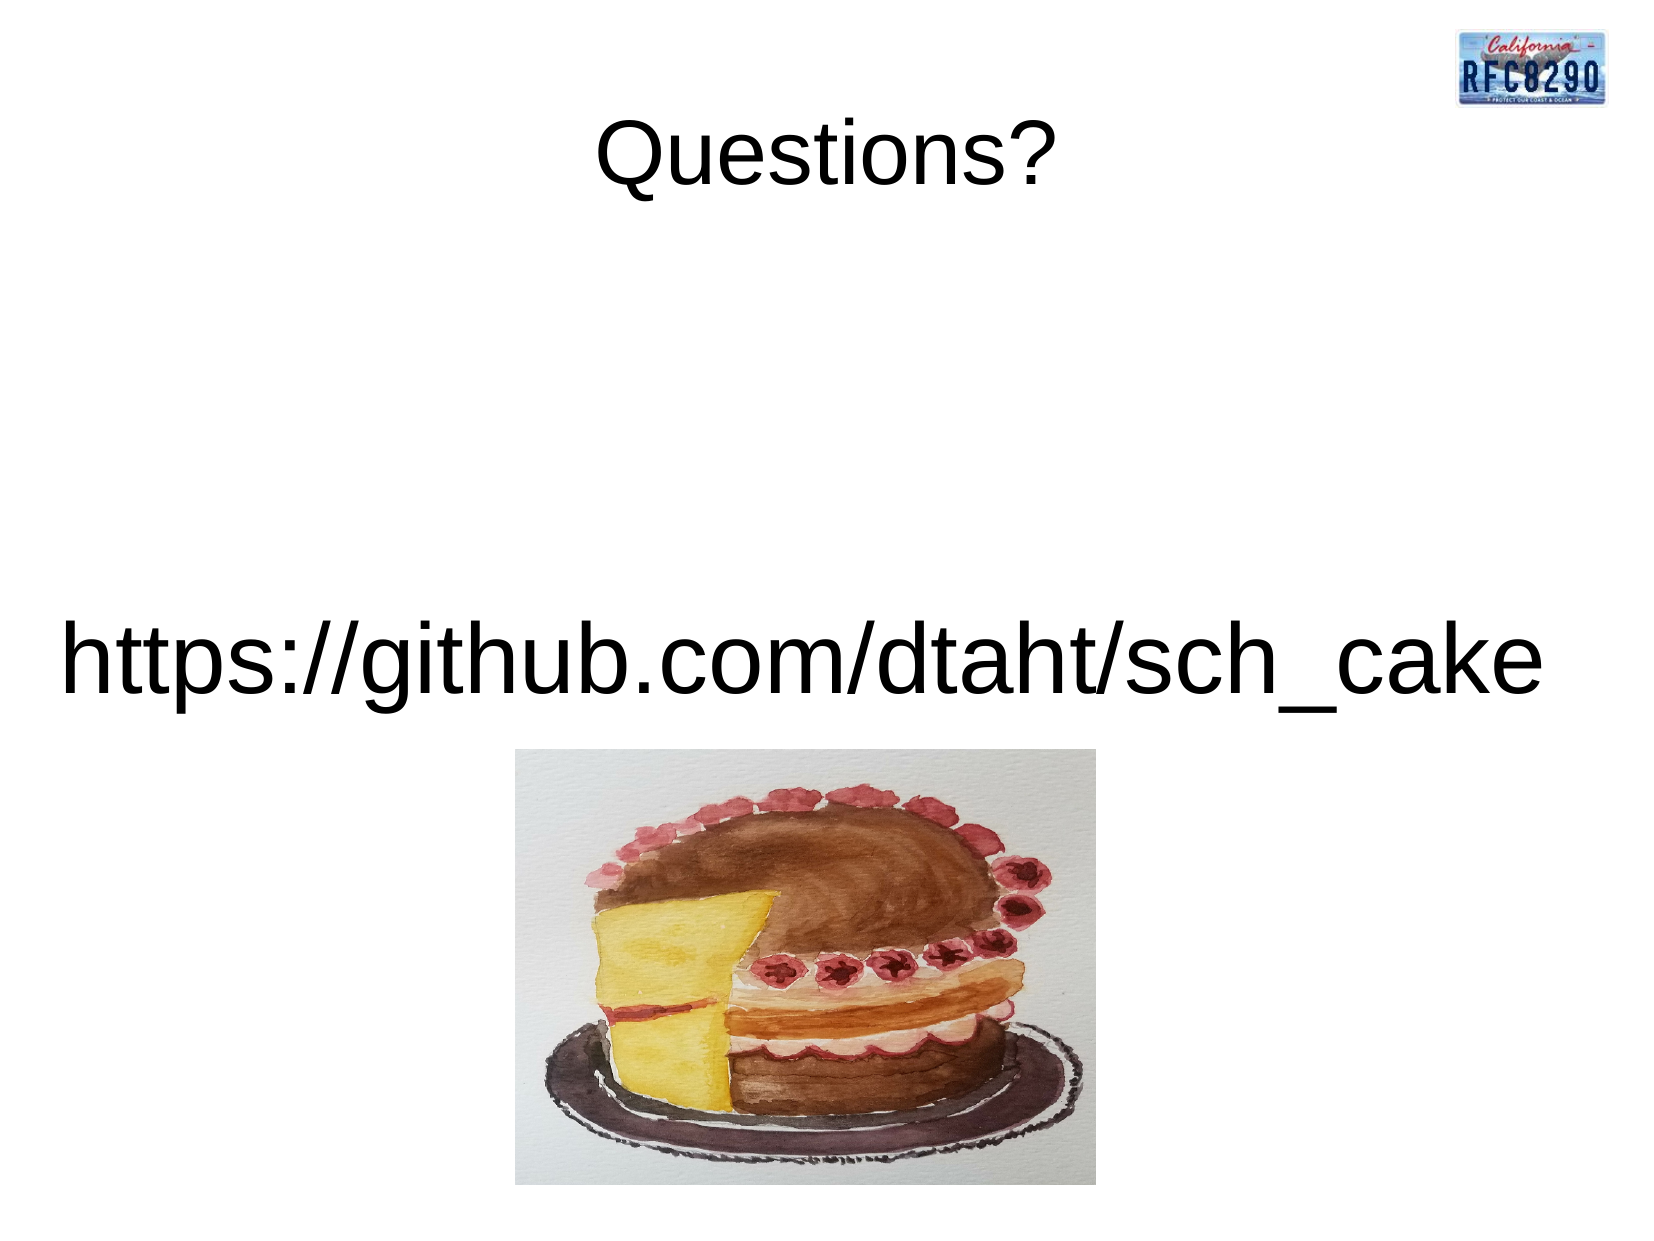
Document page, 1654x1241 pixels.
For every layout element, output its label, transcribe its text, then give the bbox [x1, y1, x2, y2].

picture [1455, 29, 1609, 108]
title Questions? [82, 49, 1571, 257]
text_box https://github.com/dtaht/sch_cake [45, 596, 1654, 826]
picture [515, 749, 1096, 1185]
